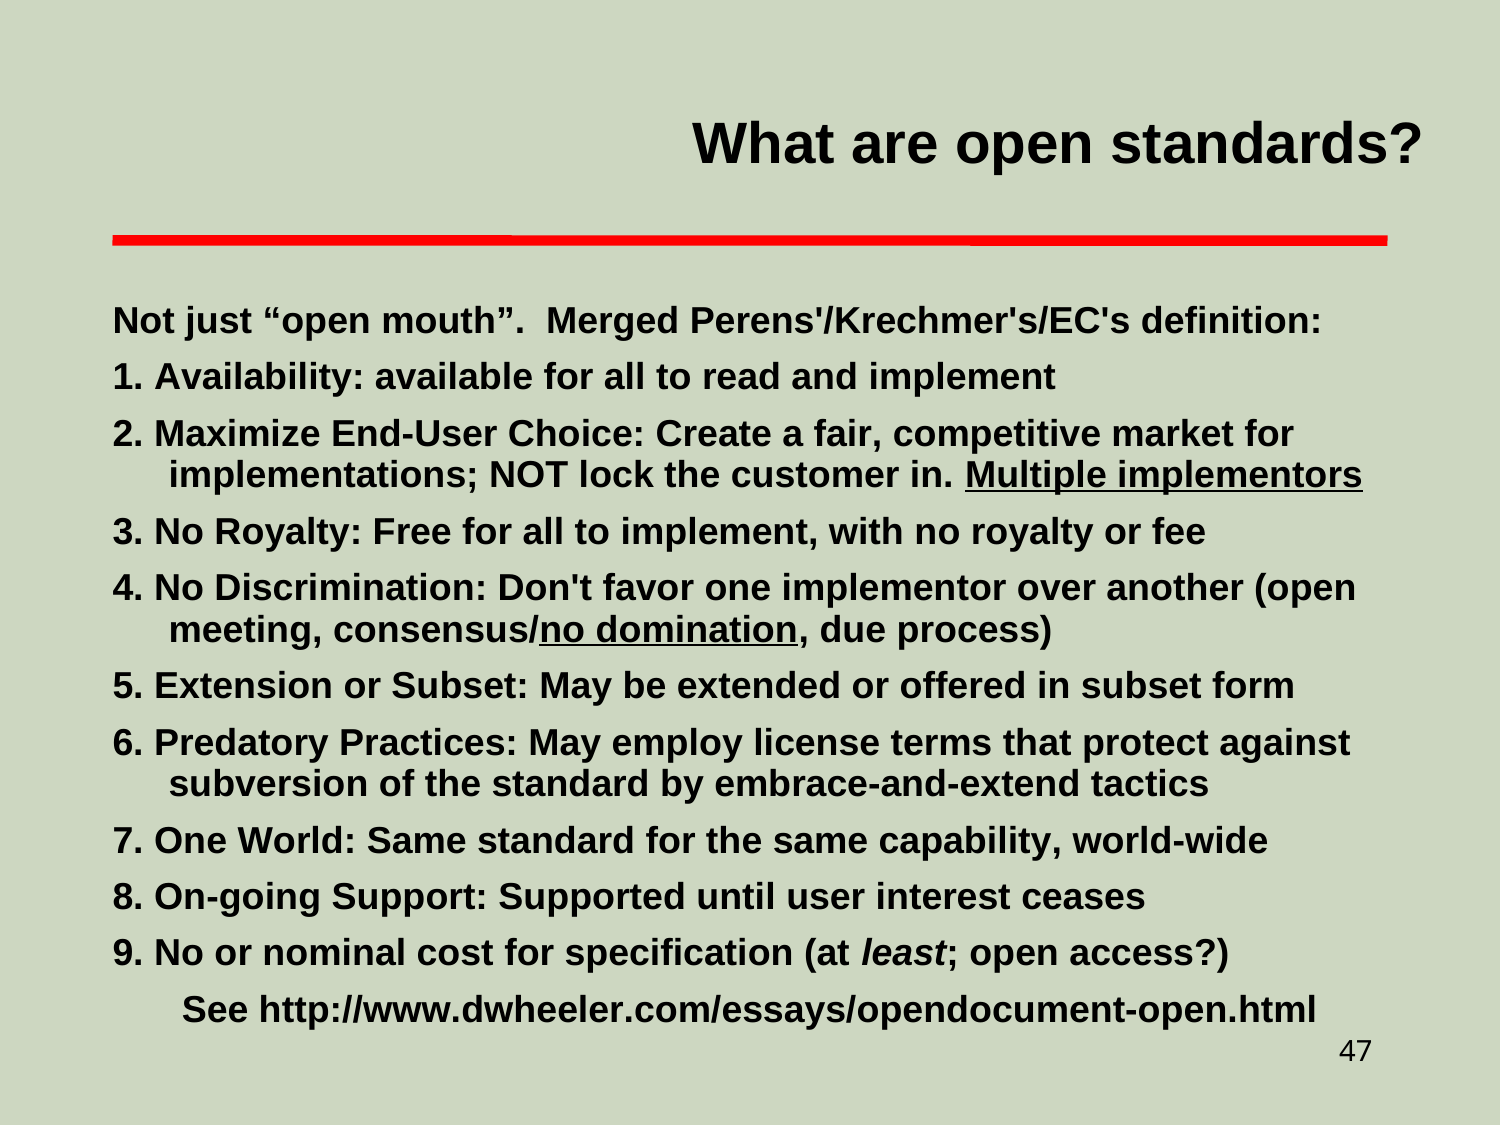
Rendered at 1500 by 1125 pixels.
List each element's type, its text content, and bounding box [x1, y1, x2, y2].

title What are open standards? [375, 74, 1426, 213]
list Not just “open mouth”. Merged Perens'/Krechmer's/EC's definition: 1. Availability: available for all to read and implement 2. Maximize End-User Choice: Create a fair, competitive market for implementations; NOT lock the customer in. Multiple implementors 3. No Royalty: Free for all to implement, with no royalty or fee 4. No Discrimination: Don't favor one implementor over another (open meeting, consensus/no domination, due process) 5. Extension or Subset: May be extended or offered in subset form 6. Predatory Practices: May employ license terms that protect against subversion of the standard by embrace-and-extend tactics 7. One World: Same standard for the same capability, world-wide 8. On-going Support: Supported until user interest ceases 9. No or nominal cost for specification (at least; open access?) See http://www.dwheeler.com/essays/opendocument-open.html [112, 299, 1388, 1111]
